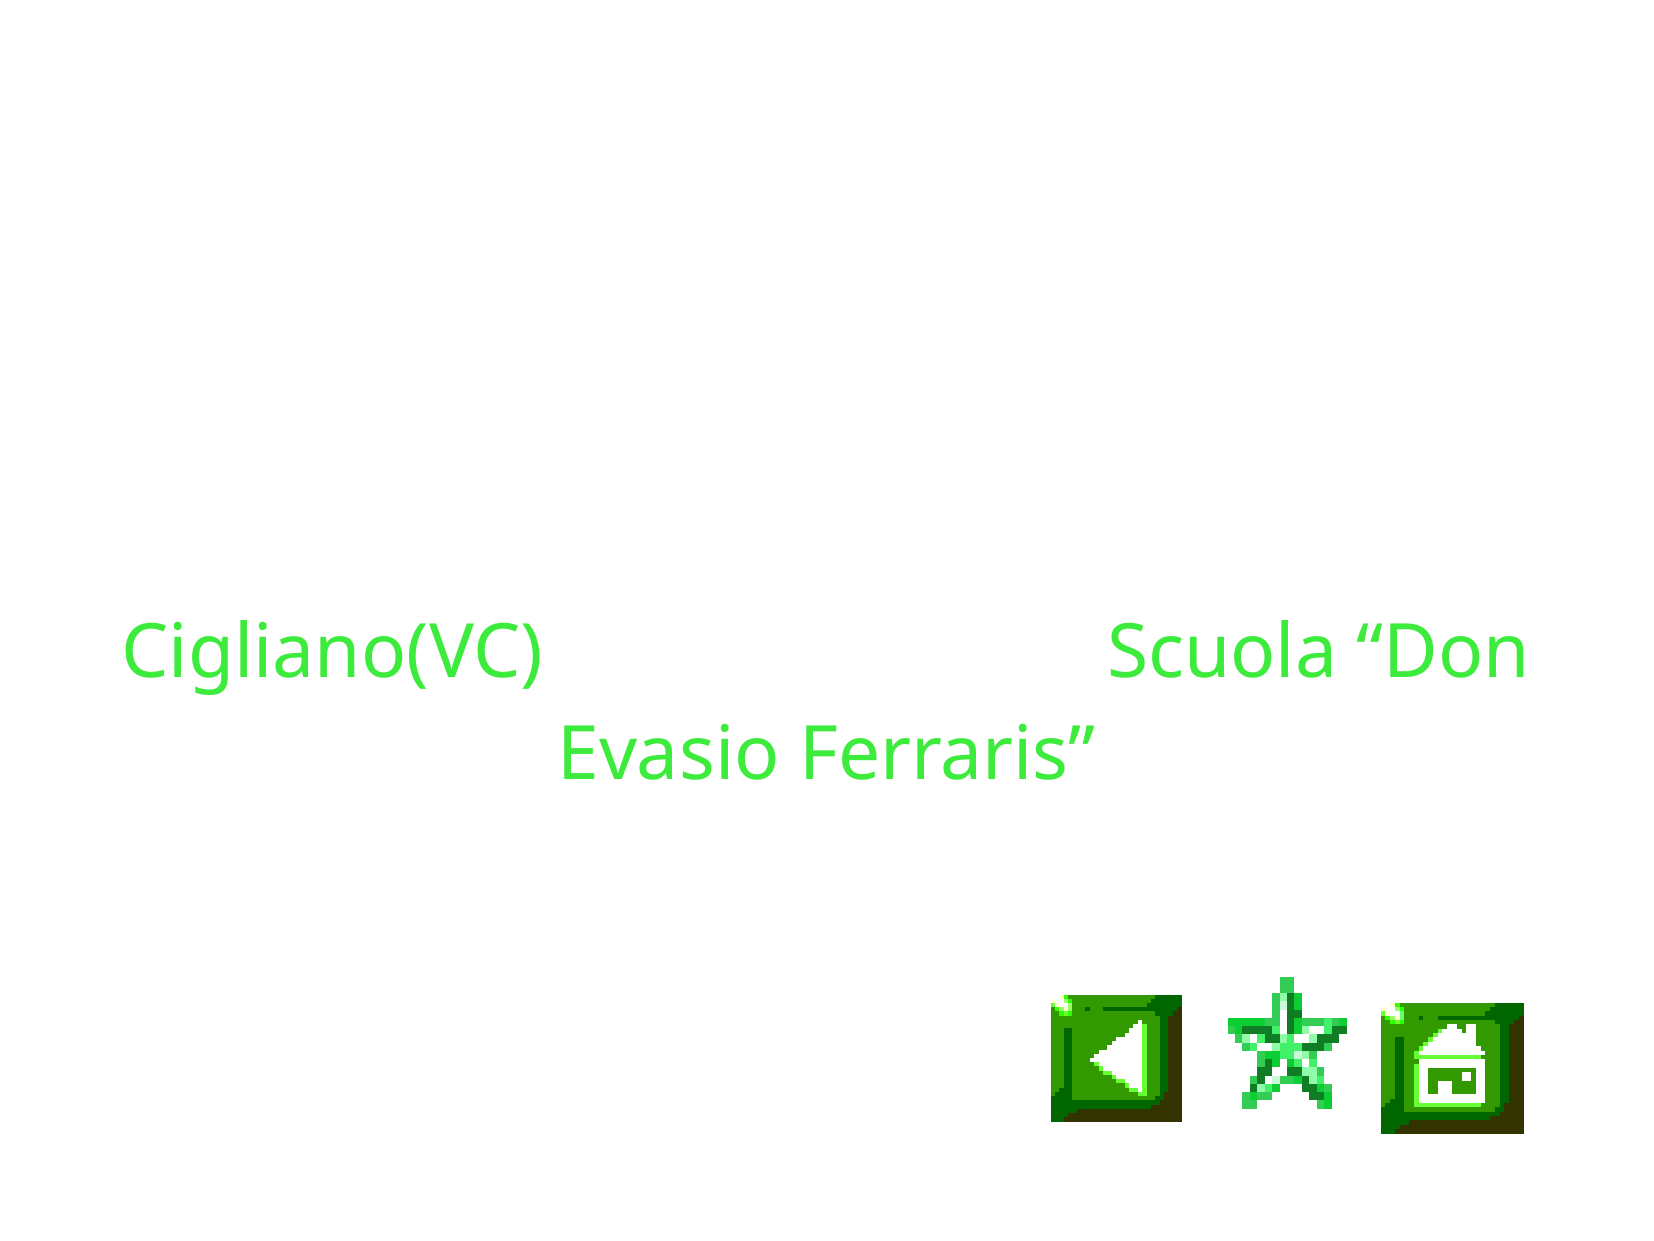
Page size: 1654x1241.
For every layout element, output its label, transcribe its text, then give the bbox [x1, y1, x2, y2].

subtitle Cigliano(VC) Scuola “Don Evasio Ferraris” [82, 290, 1571, 1109]
picture [1381, 1003, 1524, 1134]
picture [1051, 995, 1182, 1123]
picture [1228, 977, 1347, 1109]
